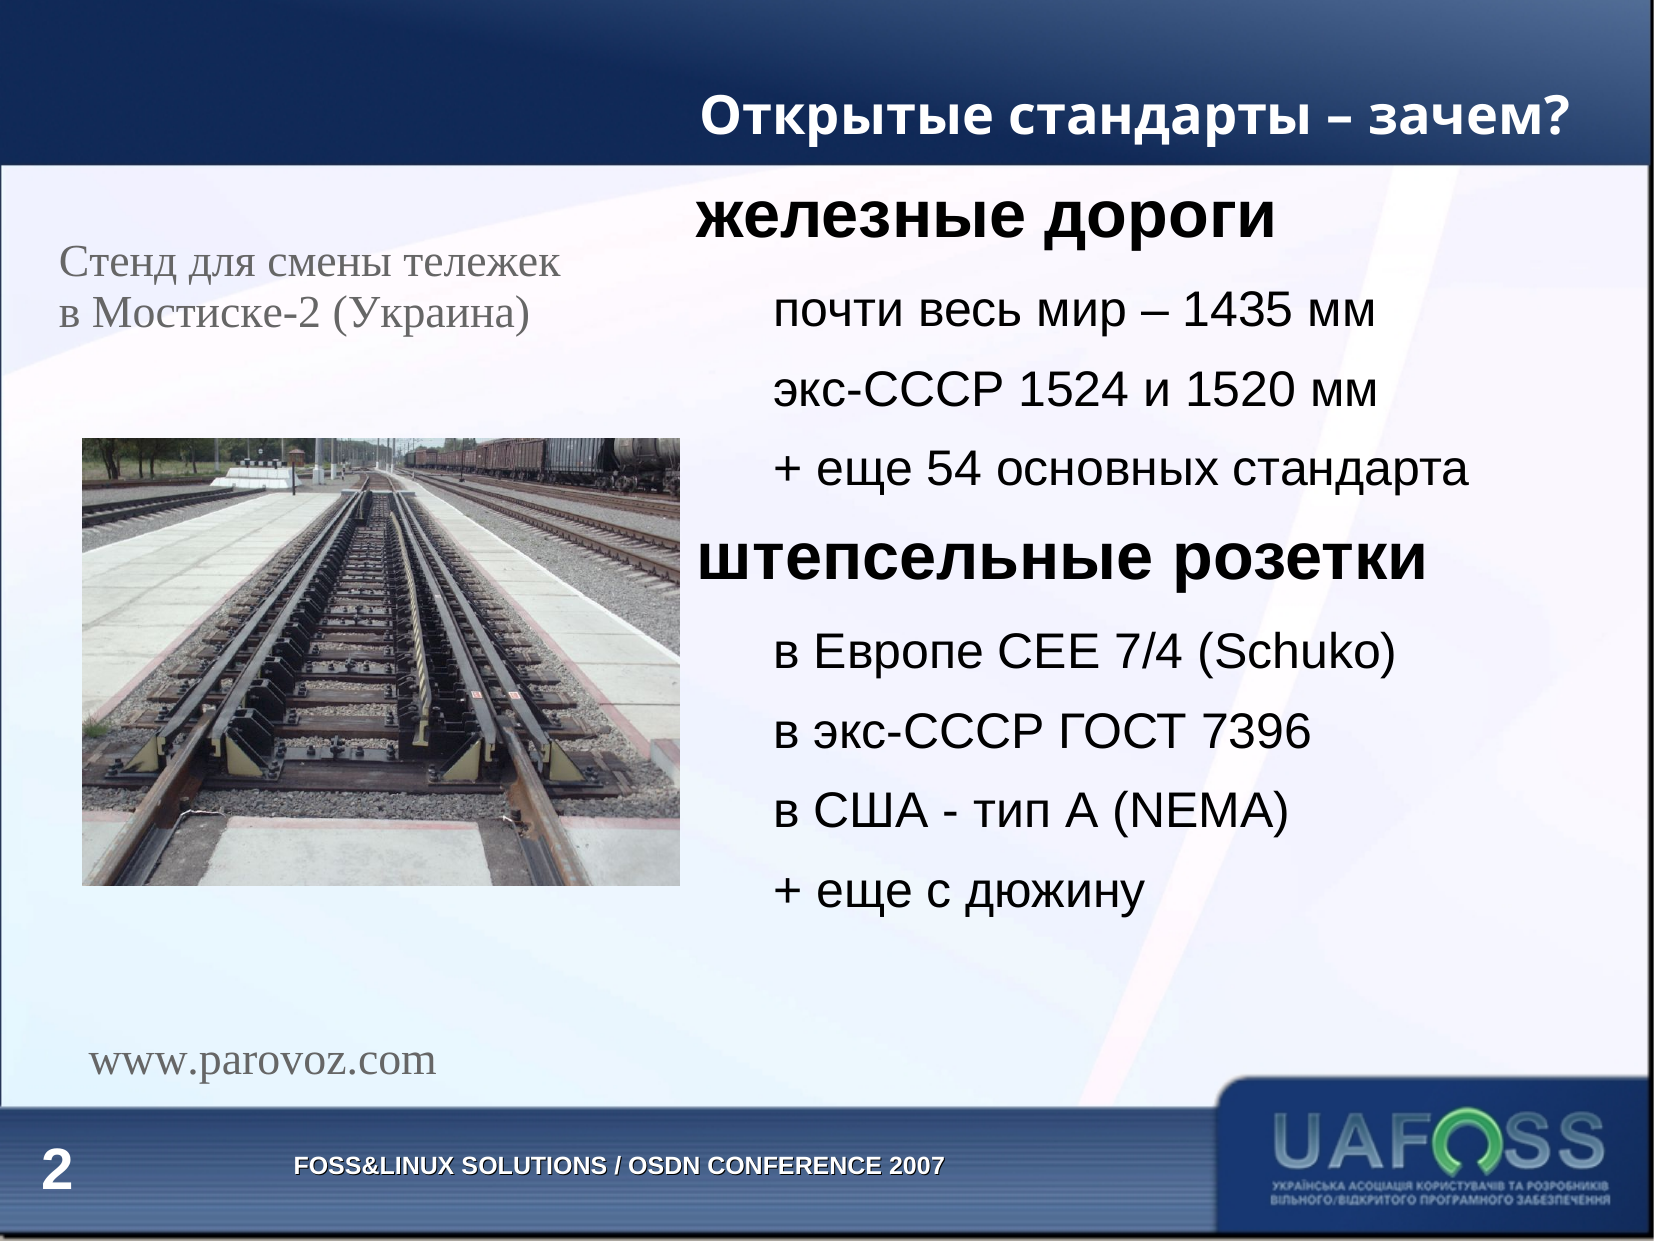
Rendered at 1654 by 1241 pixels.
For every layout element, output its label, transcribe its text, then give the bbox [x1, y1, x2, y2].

text_box FOSS&LINUX SOLUTIONS / OSDN CONFERENCE 2007 [293, 1151, 932, 1180]
title Открытые стандарты – зачем? [82, 49, 1571, 178]
list железные дороги почти весь мир – 1435 мм экс-СССР 1524 и 1520 мм + еще 54 основных стандарта штепсельные розетки в Европе CEE 7/4 (Schuko) в экс-СССР ГОСТ 7396 в США - тип А (NEMA) + еще с дюжину [679, 177, 1612, 996]
picture [0, 0, 1654, 1241]
text_box Стенд для смены тележек в Мостиске-2 (Украина) [59, 236, 553, 338]
text_box www.parovoz.com [88, 1033, 432, 1085]
text_box 9 [29, 1136, 323, 1202]
